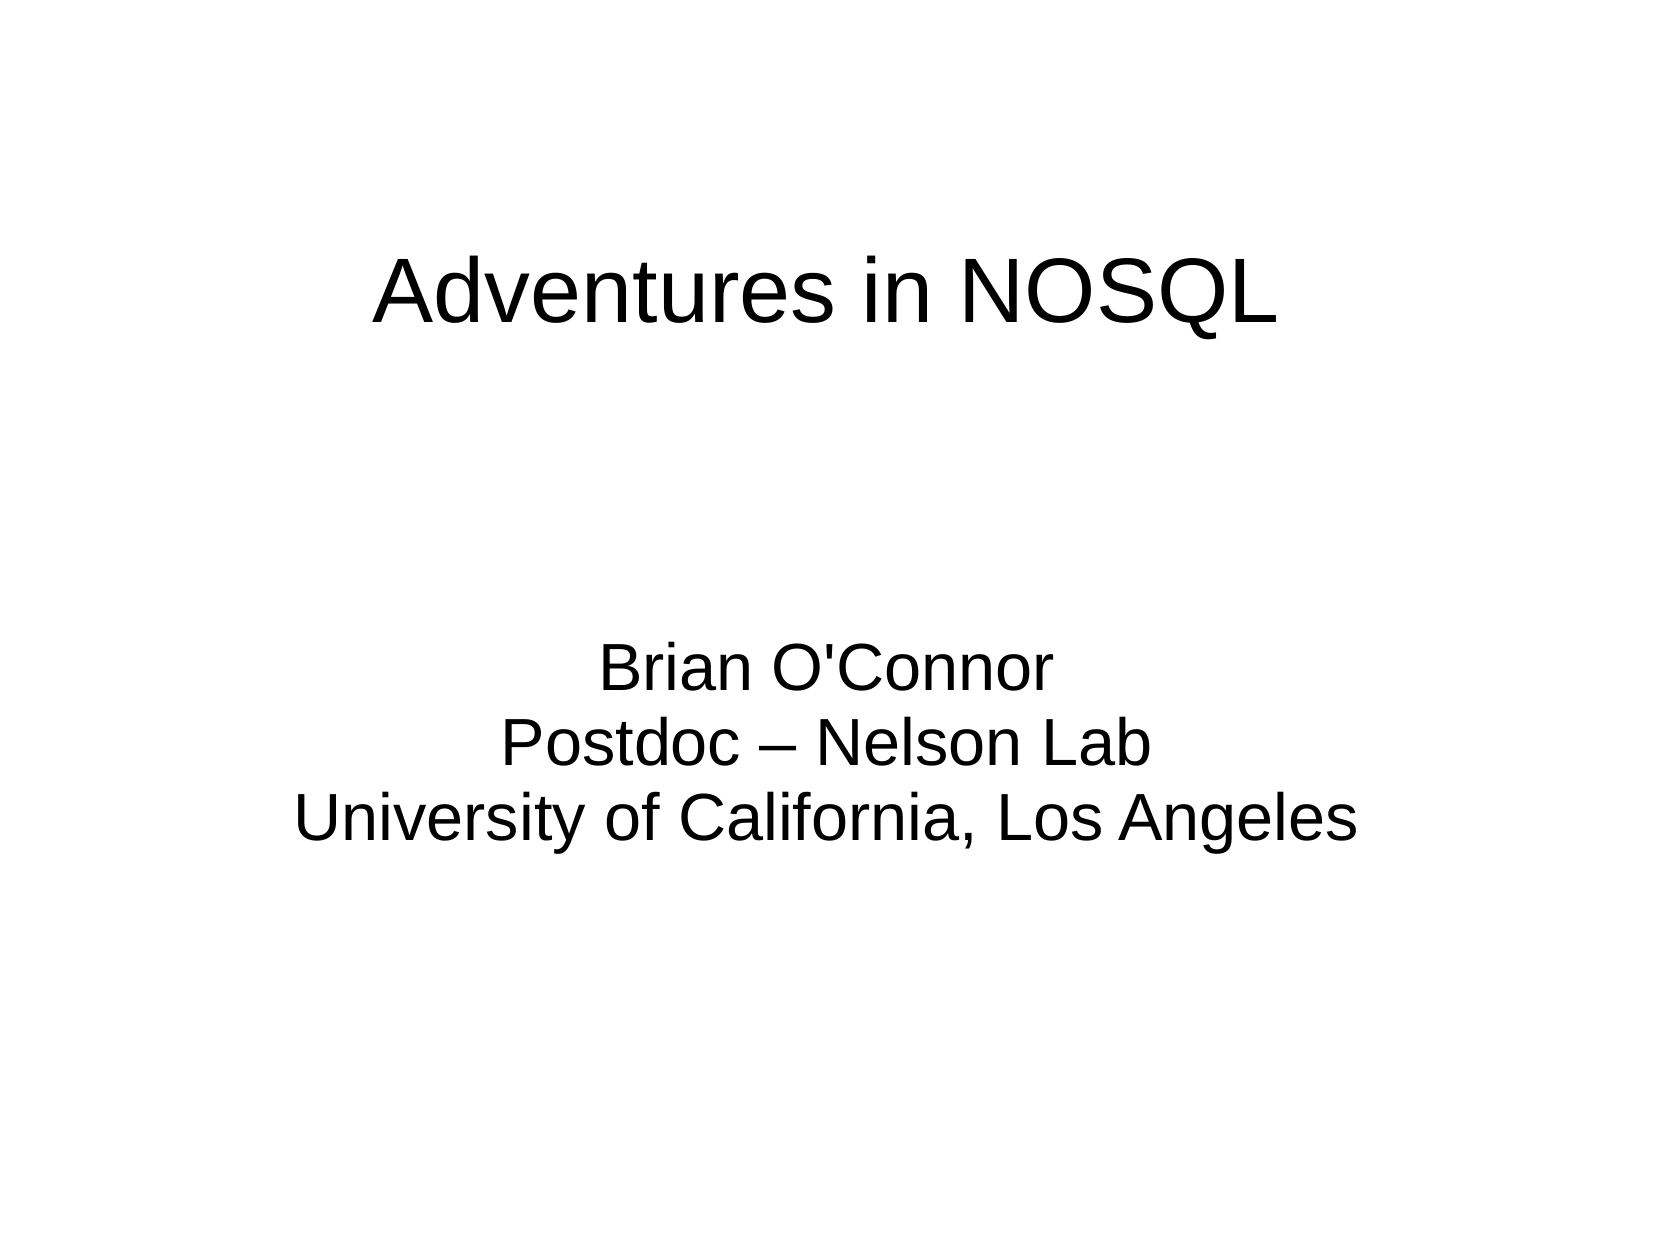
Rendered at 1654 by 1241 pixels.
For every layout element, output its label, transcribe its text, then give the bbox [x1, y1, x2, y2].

subtitle Brian O'Connor Postdoc – Nelson Lab University of California, Los Angeles [82, 566, 1571, 919]
title Adventures in NOSQL [82, 56, 1571, 526]
